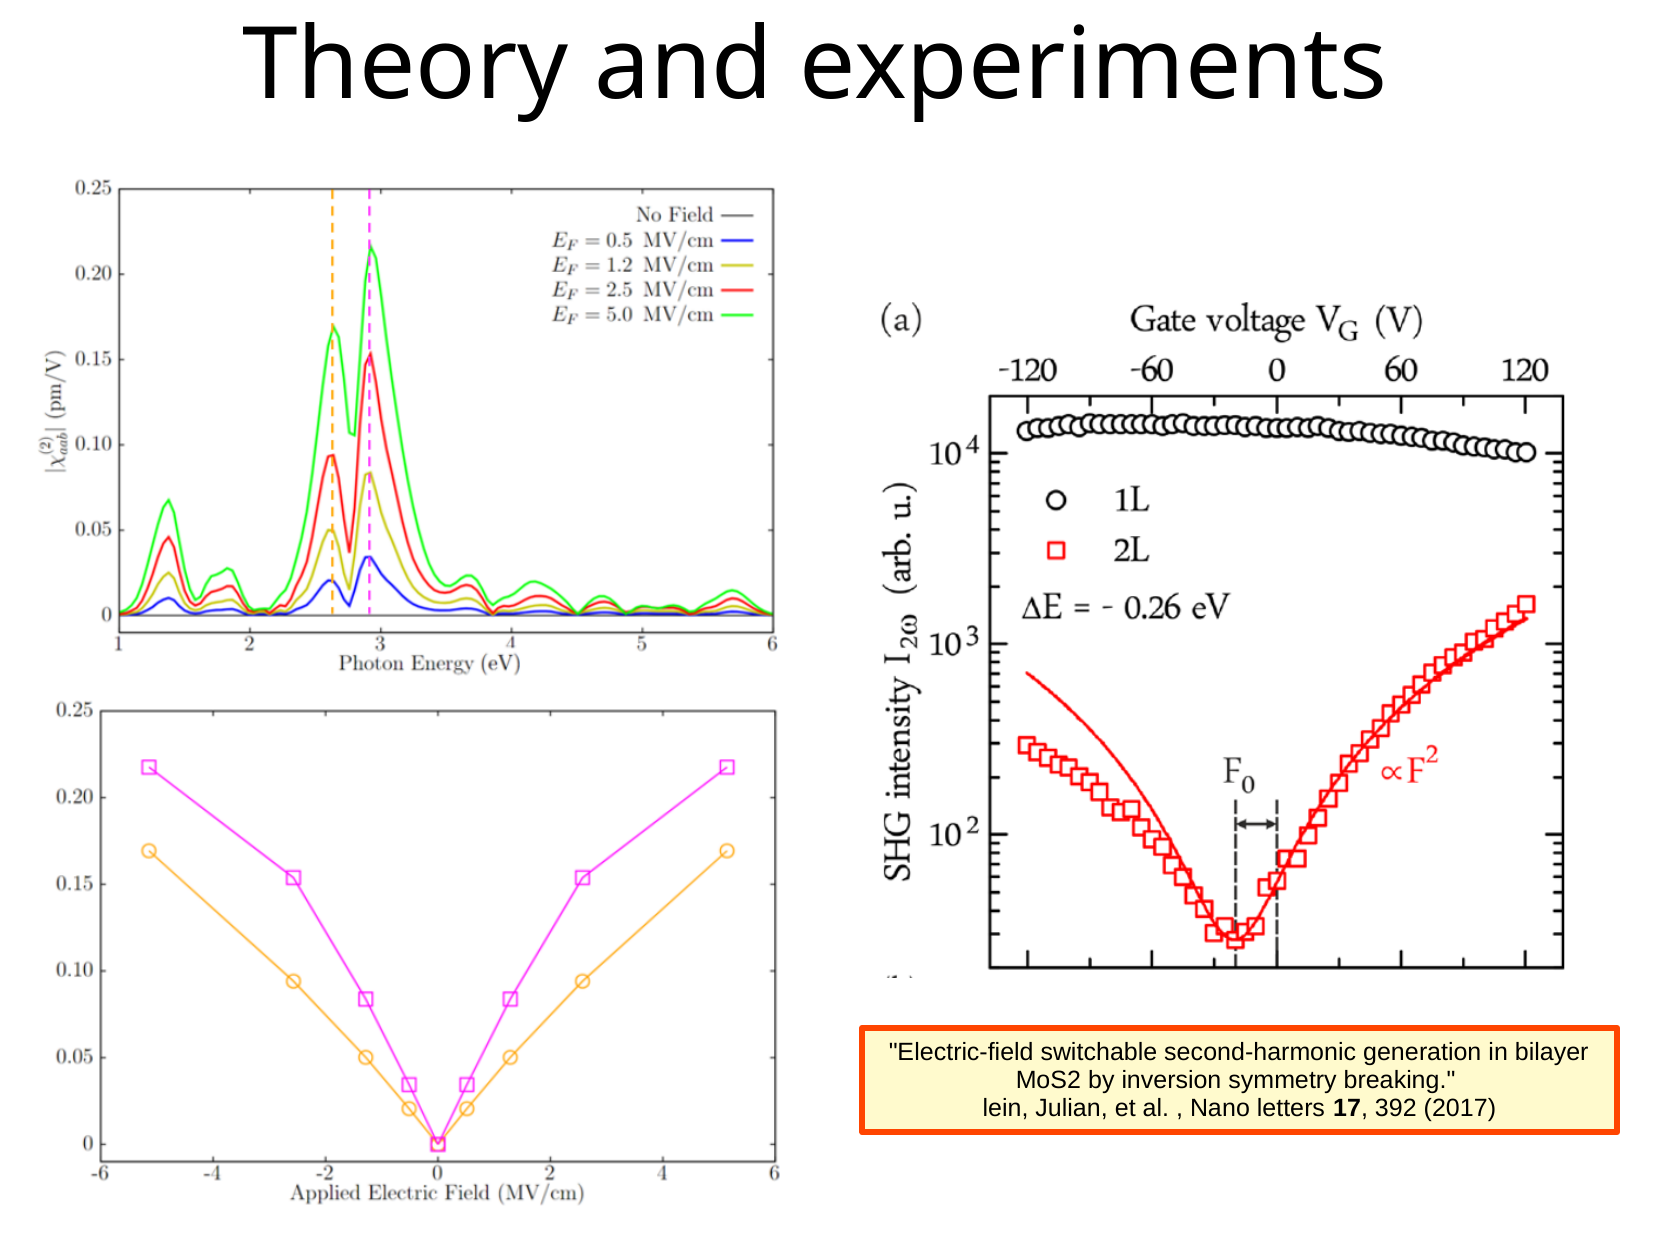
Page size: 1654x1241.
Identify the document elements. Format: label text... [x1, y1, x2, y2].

text_box "Electric-field switchable second-harmonic generation in bilayer MoS2 by inversion symmetry breaking." lein, Julian, et al. , Nano letters 17, 392 (2017) [862, 1027, 1618, 1133]
picture [41, 684, 804, 1217]
title Theory and experiments [70, 0, 1560, 132]
picture [11, 165, 804, 679]
picture [850, 286, 1616, 979]
